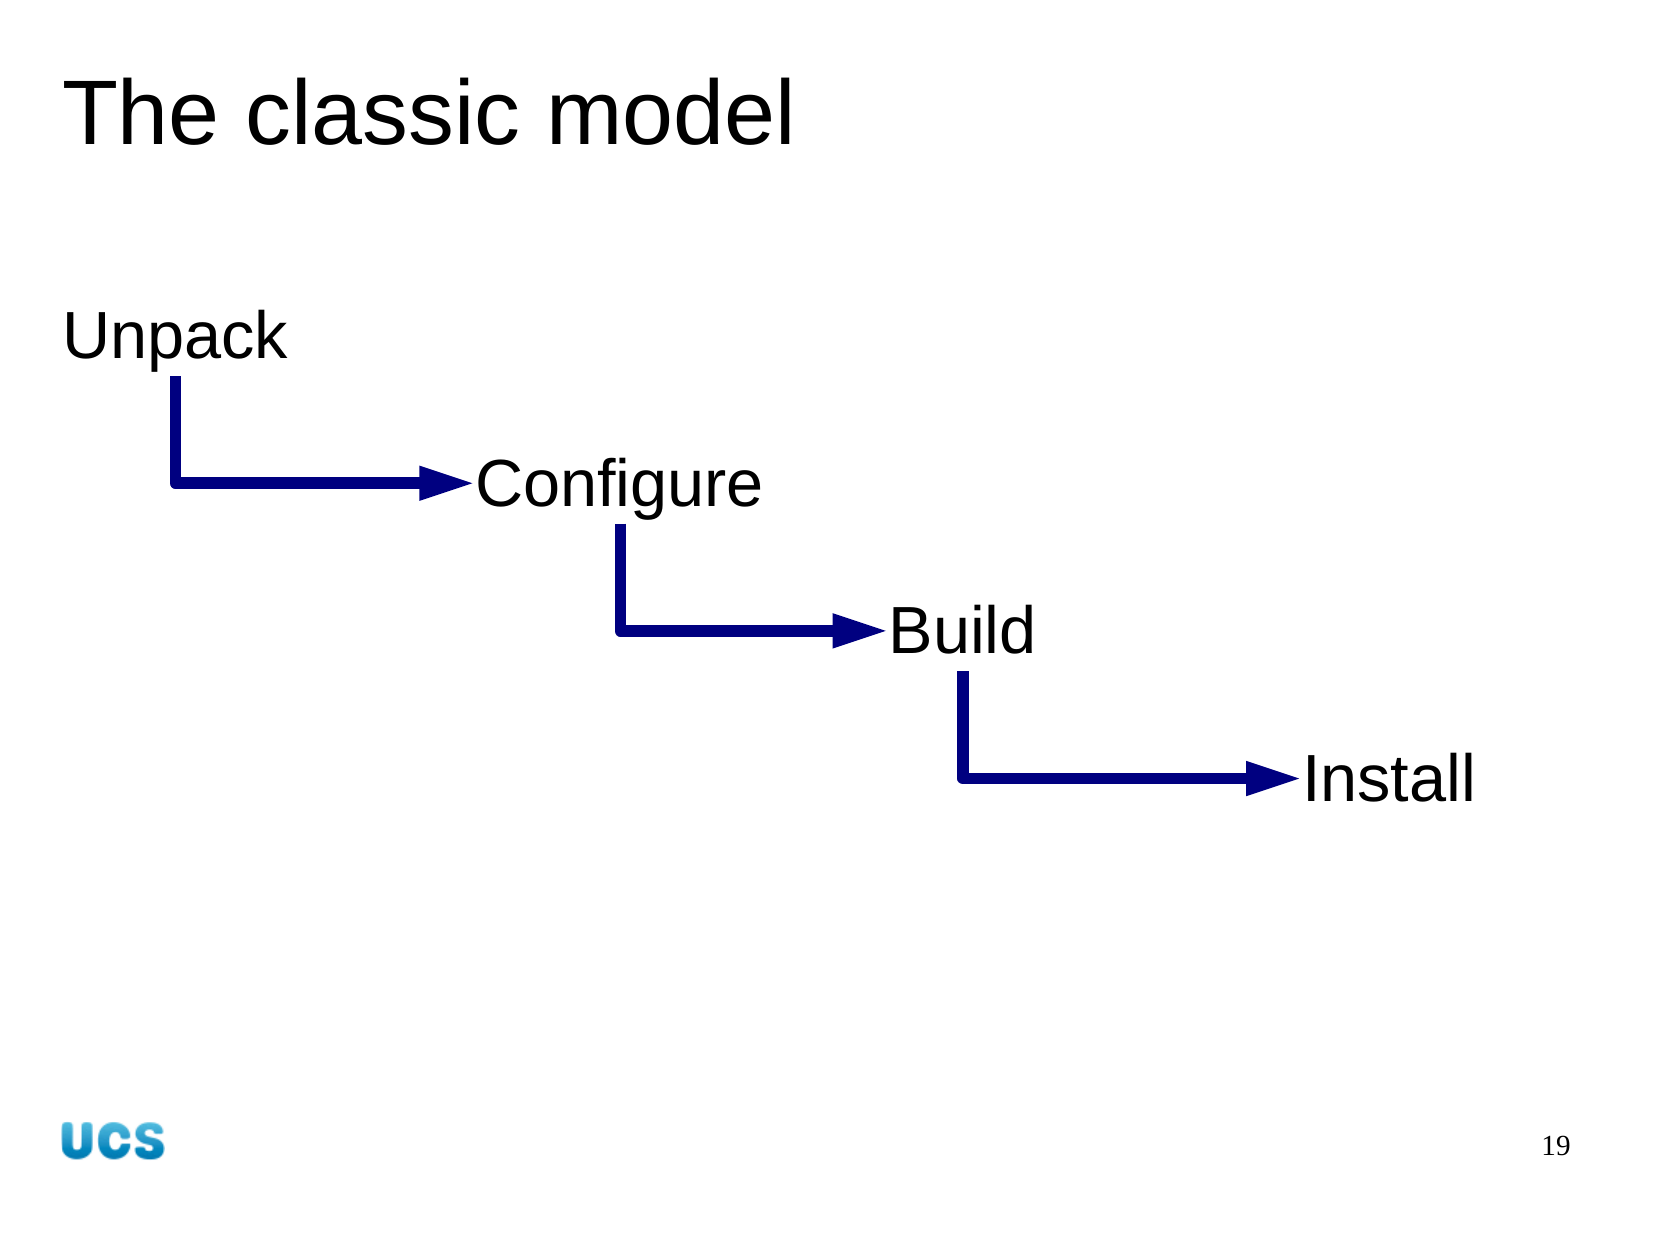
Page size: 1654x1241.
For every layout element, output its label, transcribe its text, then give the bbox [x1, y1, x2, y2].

text_box Install [1299, 738, 1480, 819]
picture [61, 1121, 165, 1161]
text_box Configure [472, 442, 769, 524]
text_box Unpack [59, 295, 293, 377]
text_box Build [885, 590, 1041, 672]
text_box The classic model [59, 59, 801, 168]
